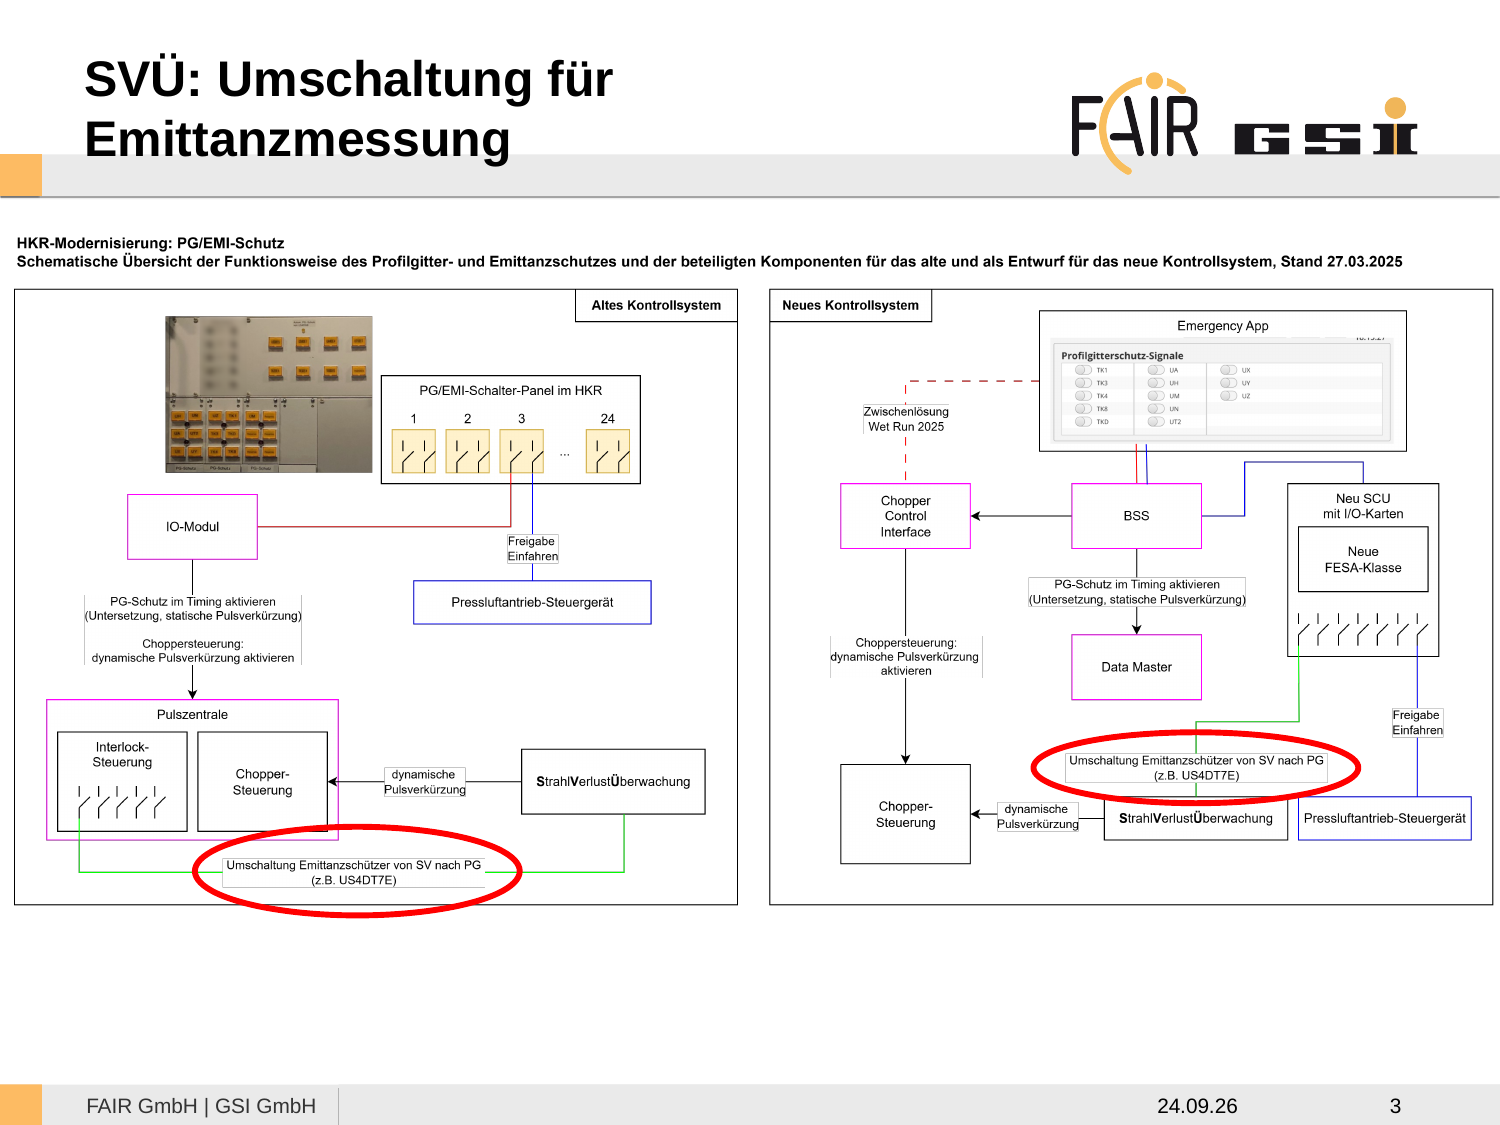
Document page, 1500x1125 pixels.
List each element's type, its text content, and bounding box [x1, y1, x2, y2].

title SVÜ: Umschaltung für Emittanzmessung [69, 44, 986, 174]
picture [198, 830, 516, 912]
picture [3, 213, 1500, 916]
picture [1233, 95, 1419, 154]
picture [1071, 70, 1199, 177]
